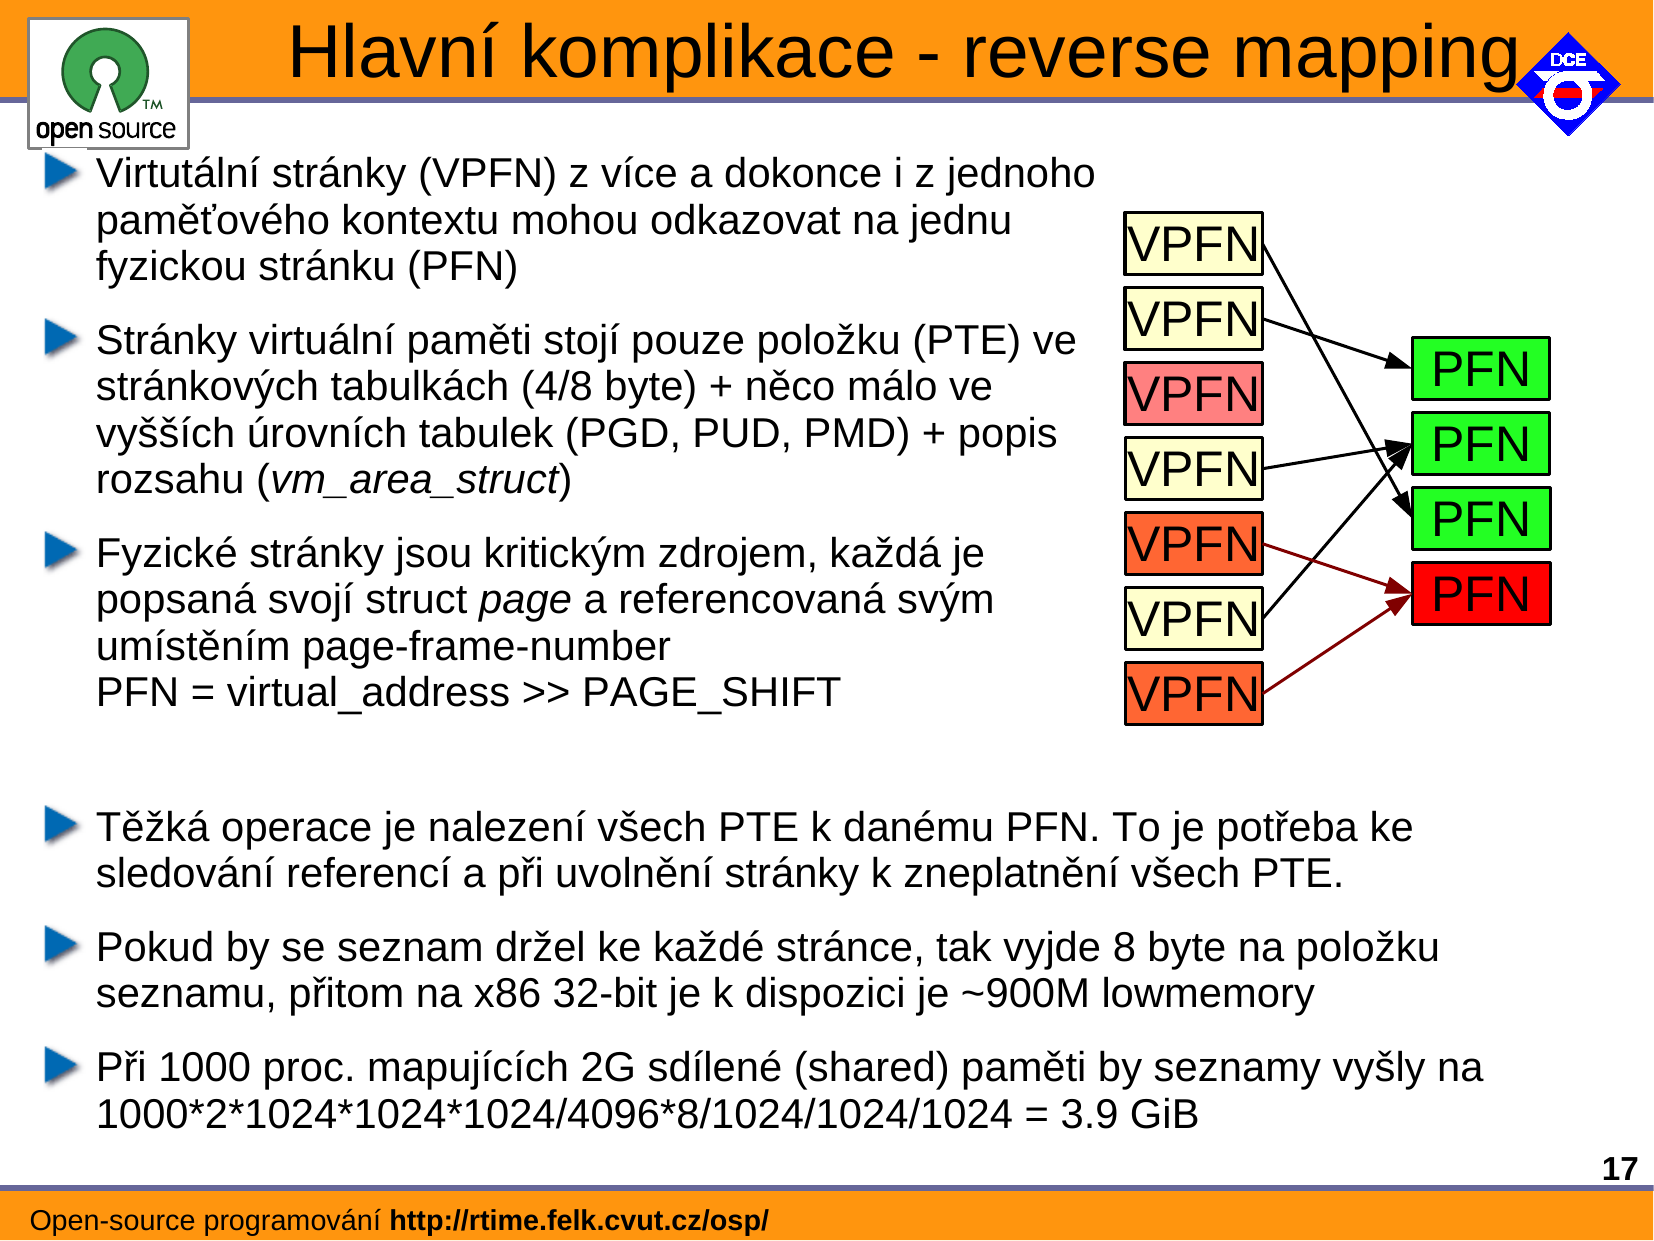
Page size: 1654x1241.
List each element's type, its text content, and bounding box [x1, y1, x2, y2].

text_box VPFN [1125, 362, 1263, 425]
text_box VPFN [1125, 587, 1263, 650]
text_box PFN [1412, 337, 1550, 400]
text_box PFN [1412, 412, 1550, 475]
title Hlavní komplikace - reverse mapping [178, 4, 1631, 98]
text_box VPFN [1125, 287, 1263, 350]
text_box VPFN [1125, 512, 1263, 575]
list Virtutální stránky (VPFN) z více a dokonce i z jednoho paměťového kontextu mohou odkazovat na jednu fyzickou stránku (PFN) Stránky virtuální paměti stojí pouze položku (PTE) ve stránkových tabulkách (4/8 byte) + něco málo ve vyšších úrovních tabulek (PGD, PUD, PMD) + popis rozsahu (vm_area_struct) Fyzické stránky jsou kritickým zdrojem, každá je popsaná svojí struct page a referencovaná svým umístěním page-frame-number PFN = virtual_address >> PAGE_SHIFT [24, 150, 1100, 800]
text_box VPFN [1125, 437, 1263, 500]
text_box PFN [1412, 487, 1551, 550]
text_box VPFN [1125, 212, 1263, 275]
text_box VPFN [1125, 662, 1263, 725]
list Těžká operace je nalezení všech PTE k danému PFN. To je potřeba ke sledování referencí a při uvolnění stránky k zneplatnění všech PTE. Pokud by se seznam držel ke každé stránce, tak vyjde 8 byte na položku seznamu, přitom na x86 32-bit je k dispozici je ~900M lowmemory Při 1000 proc. mapujících 2G sdílené (shared) paměti by seznamy vyšly na 1000*2*1024*1024*1024/4096*8/1024/1024/1024 = 3.9 GiB [25, 803, 1600, 1181]
text_box PFN [1412, 562, 1551, 625]
